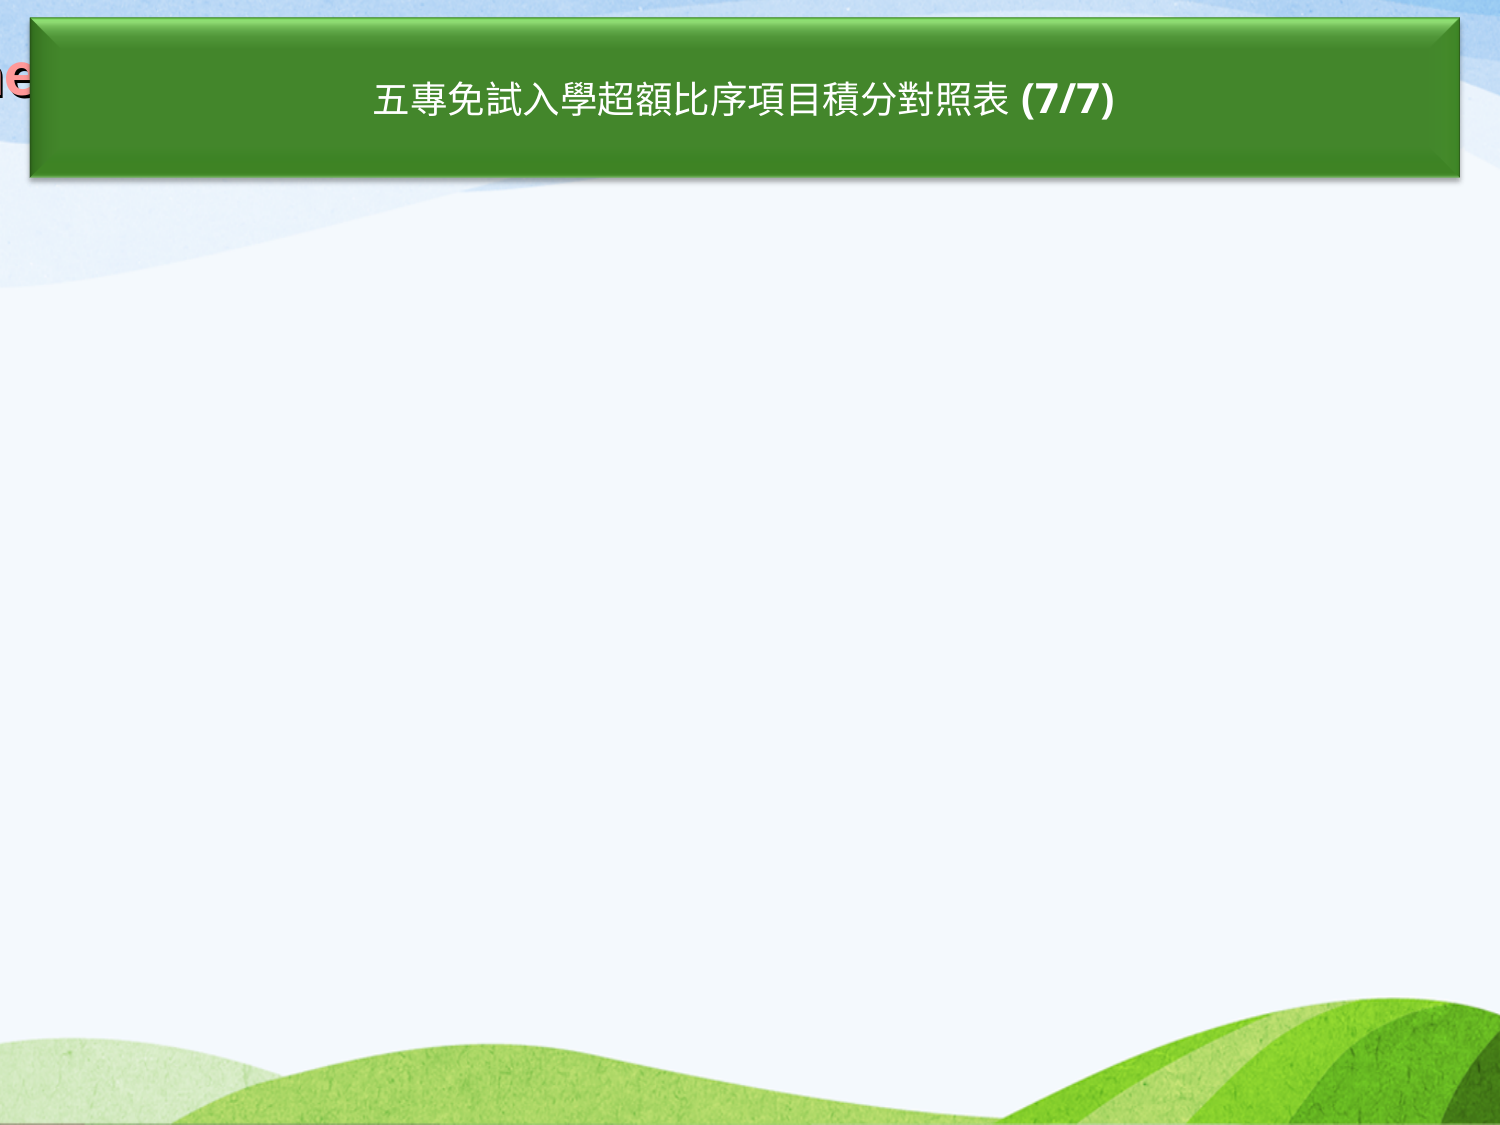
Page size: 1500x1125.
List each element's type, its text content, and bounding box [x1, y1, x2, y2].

picture [0, 0, 1500, 1125]
text_box 五專免試入學超額比序項目積分對照表(7/7) [29, 18, 1459, 178]
